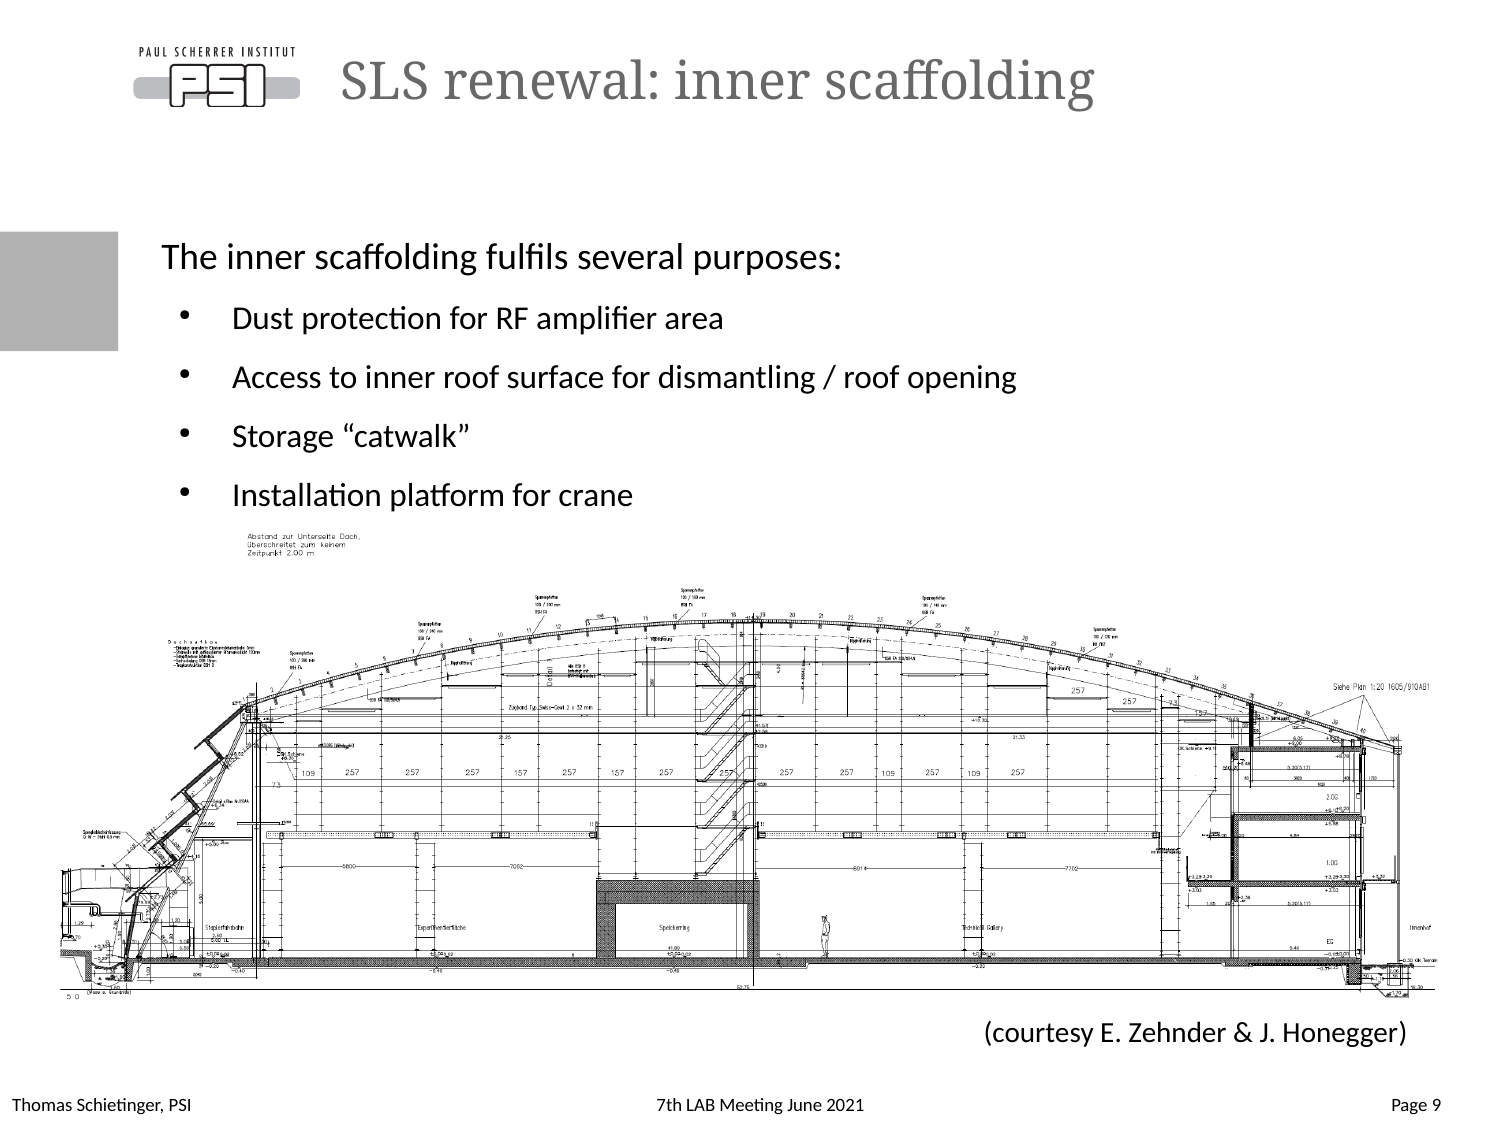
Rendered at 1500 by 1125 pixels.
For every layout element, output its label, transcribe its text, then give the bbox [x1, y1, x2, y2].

text_box (courtesy E. Zehnder & J. Honegger) [968, 1013, 1423, 1058]
list The inner scaffolding fulfils several purposes: Dust protection for RF amplifier area Access to inner roof surface for dismantling / roof opening Storage “catwalk” Installation platform for crane [161, 227, 1425, 848]
picture [60, 507, 1445, 1053]
title SLS renewal: inner scaffolding [340, 47, 1442, 132]
